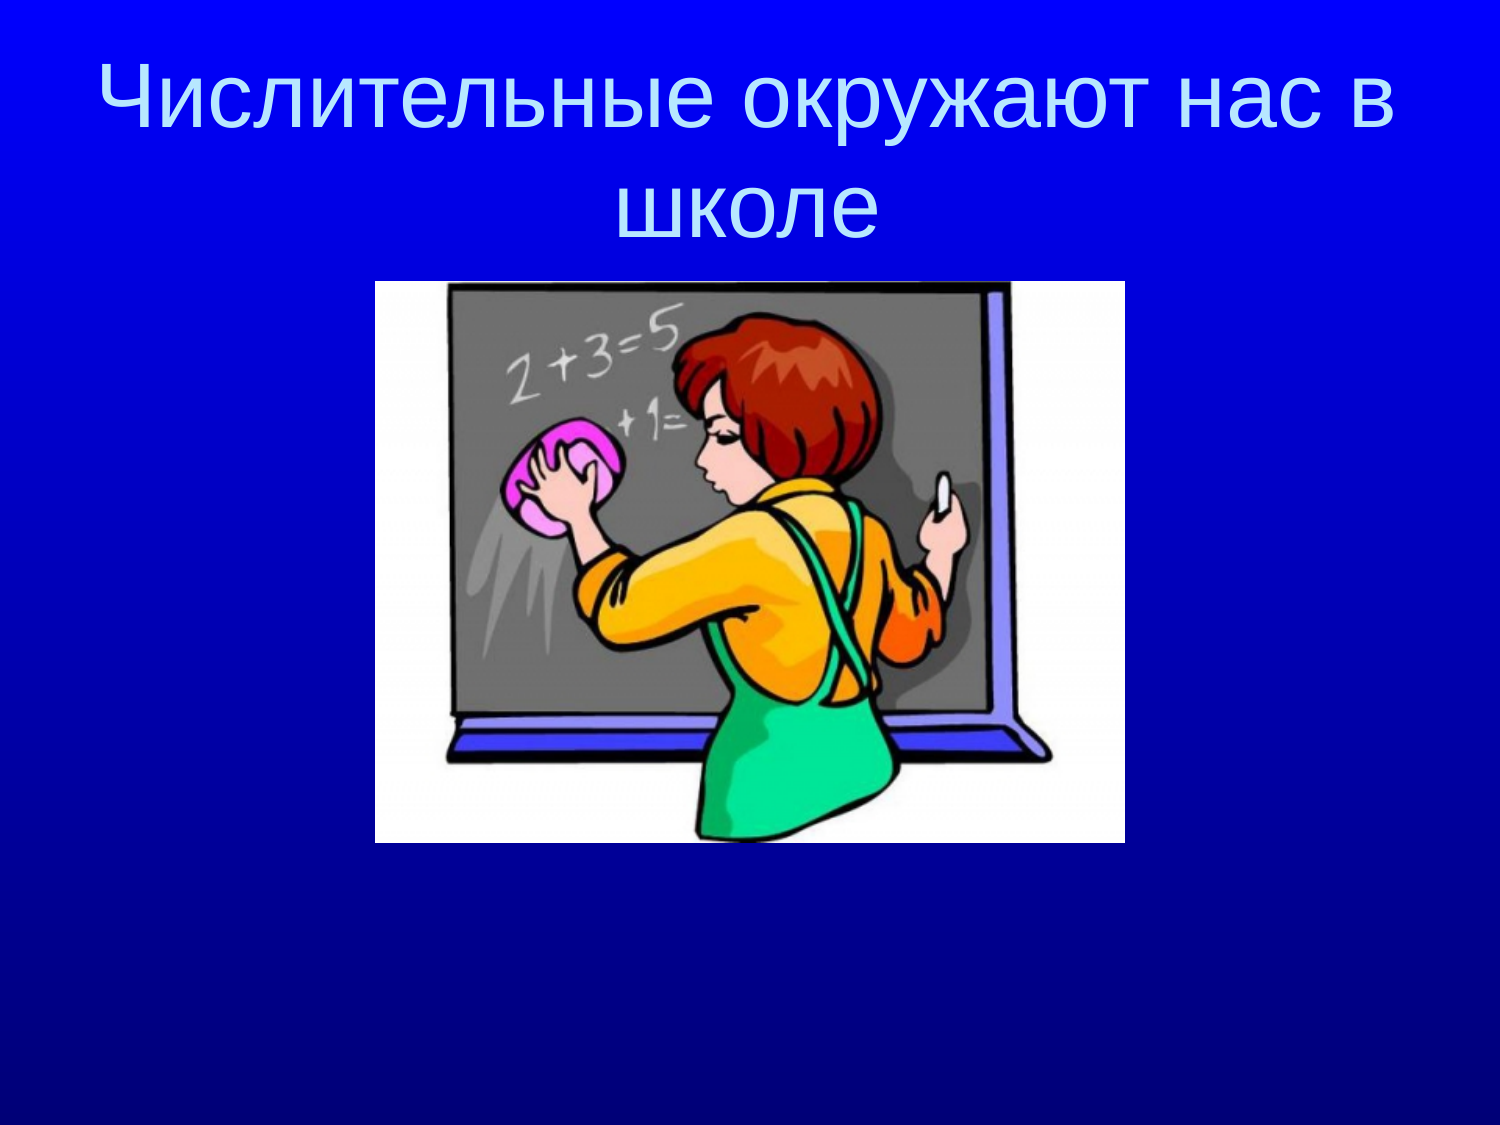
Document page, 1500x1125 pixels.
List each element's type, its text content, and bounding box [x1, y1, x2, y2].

title Числительные окружают нас в школе [49, 28, 1446, 264]
picture [375, 282, 1125, 843]
